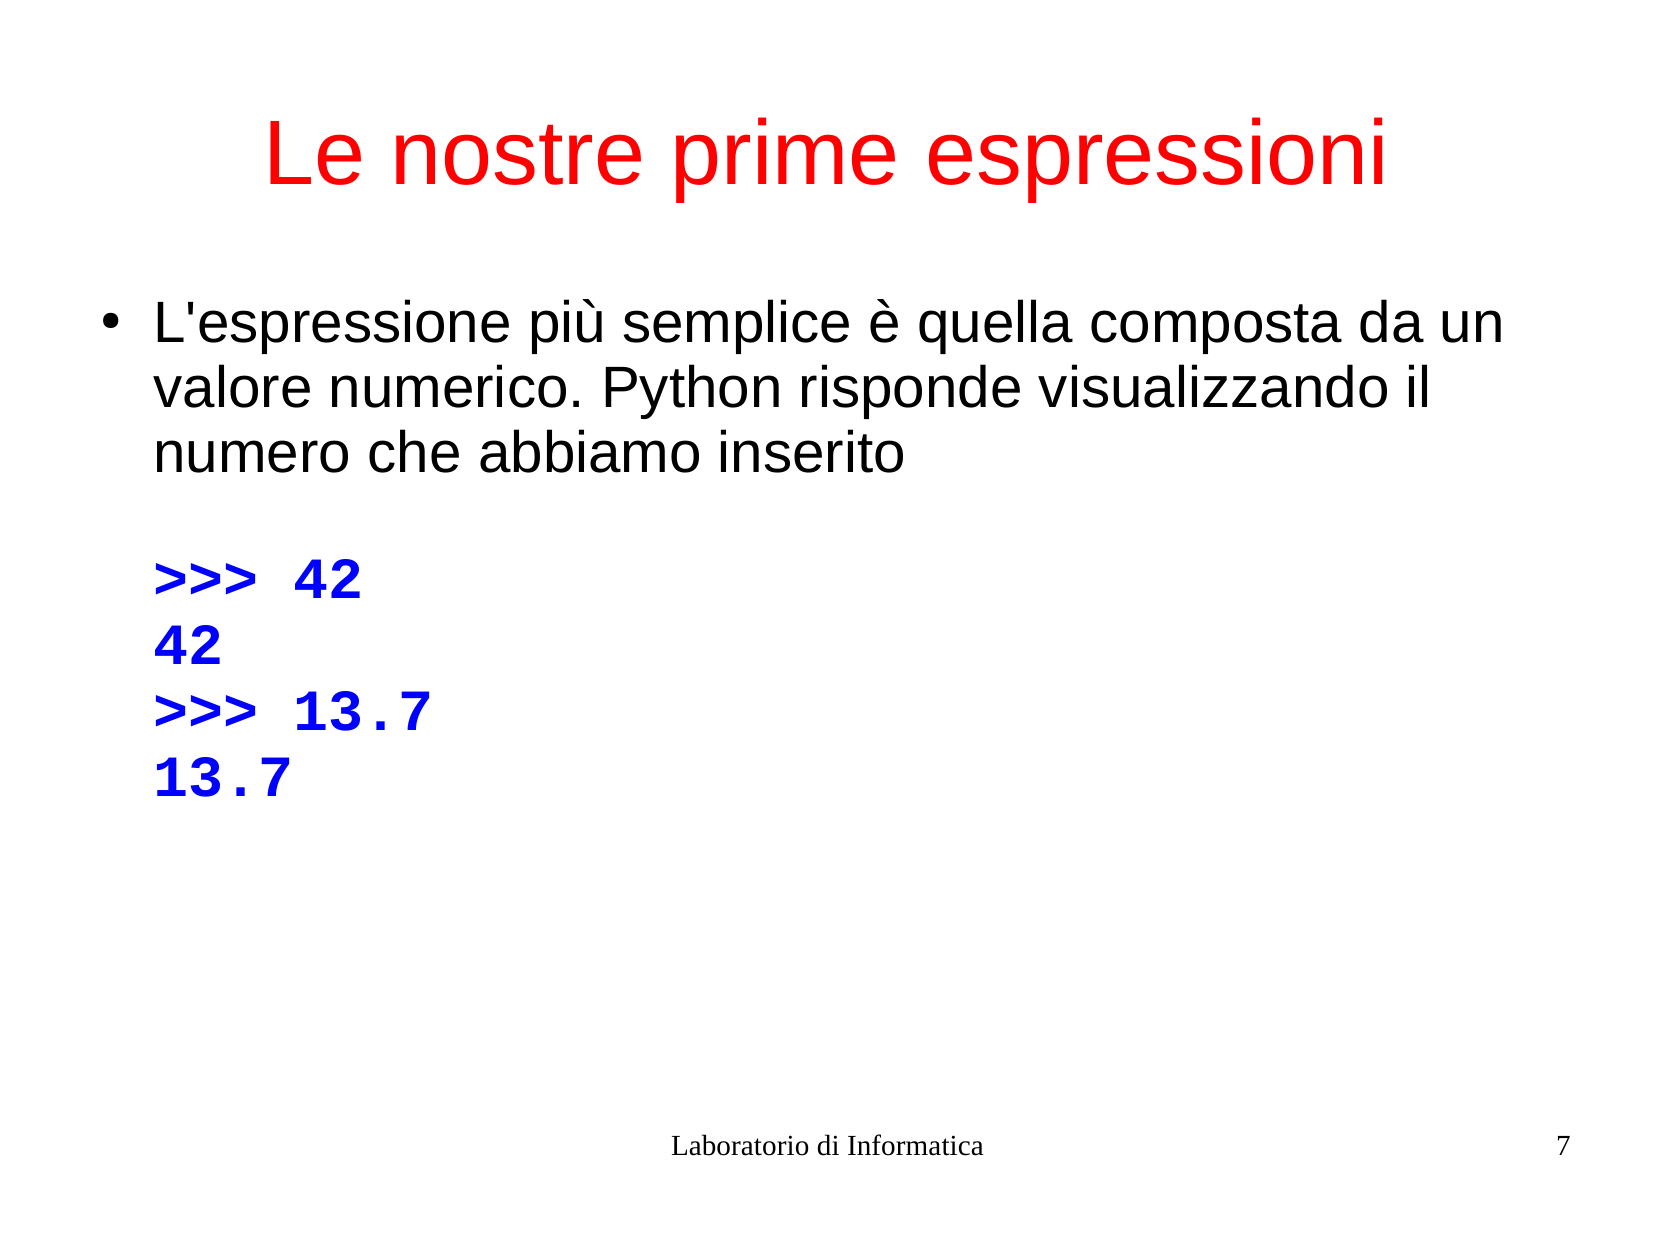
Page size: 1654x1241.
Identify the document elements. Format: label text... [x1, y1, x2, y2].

title Le nostre prime espressioni [82, 49, 1571, 257]
list L'espressione più semplice è quella composta da un valore numerico. Python risponde visualizzando il numero che abbiamo inserito >>> 42 42 >>> 13.7 13.7 [82, 290, 1571, 1109]
